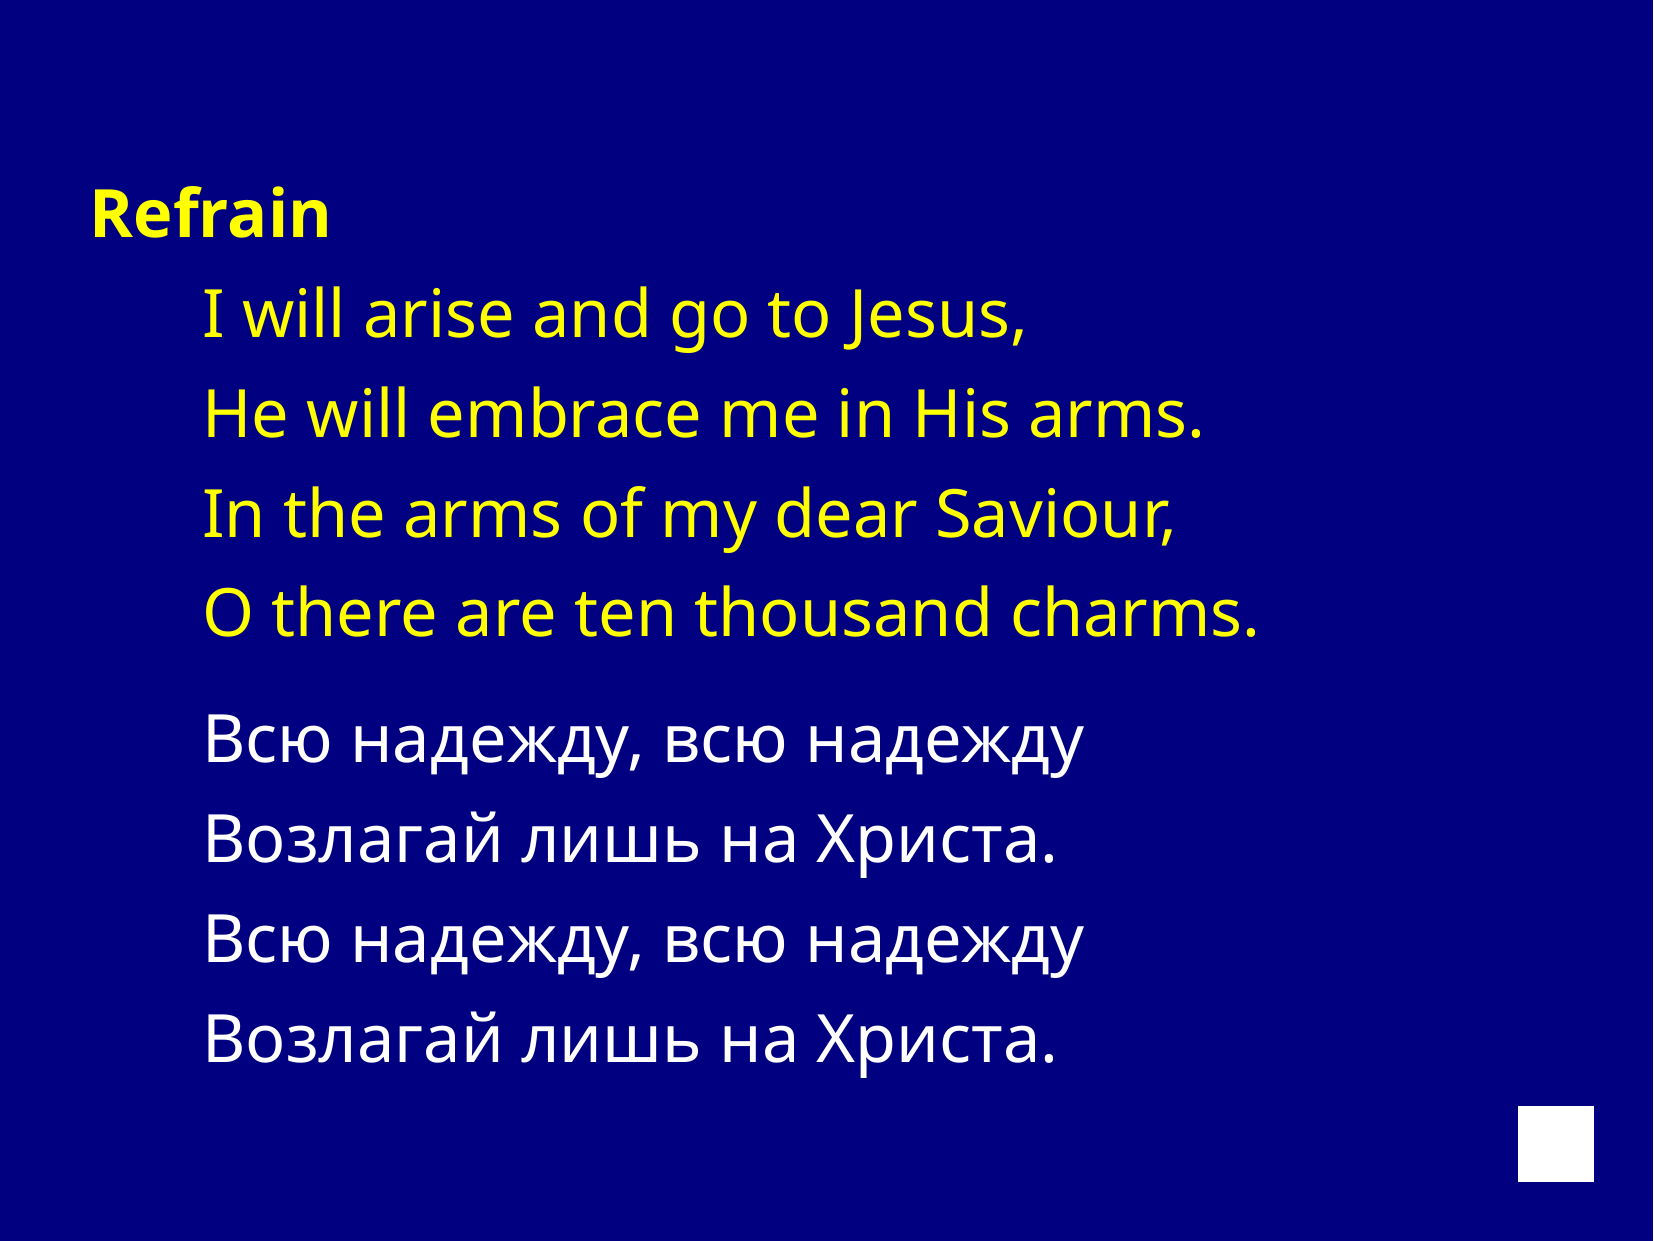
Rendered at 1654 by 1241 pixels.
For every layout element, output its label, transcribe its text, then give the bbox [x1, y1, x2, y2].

text_box Refrain I will arise and go to Jesus, He will embrace me in His arms. In the arms of my dear Saviour, O there are ten thousand charms. [75, 150, 1576, 638]
text_box [1518, 1106, 1594, 1182]
text_box Всю надежду, всю надежду Возлагай лишь на Христа. Всю надежду, всю надежду Возлагай лишь на Христа. [75, 675, 1576, 1163]
